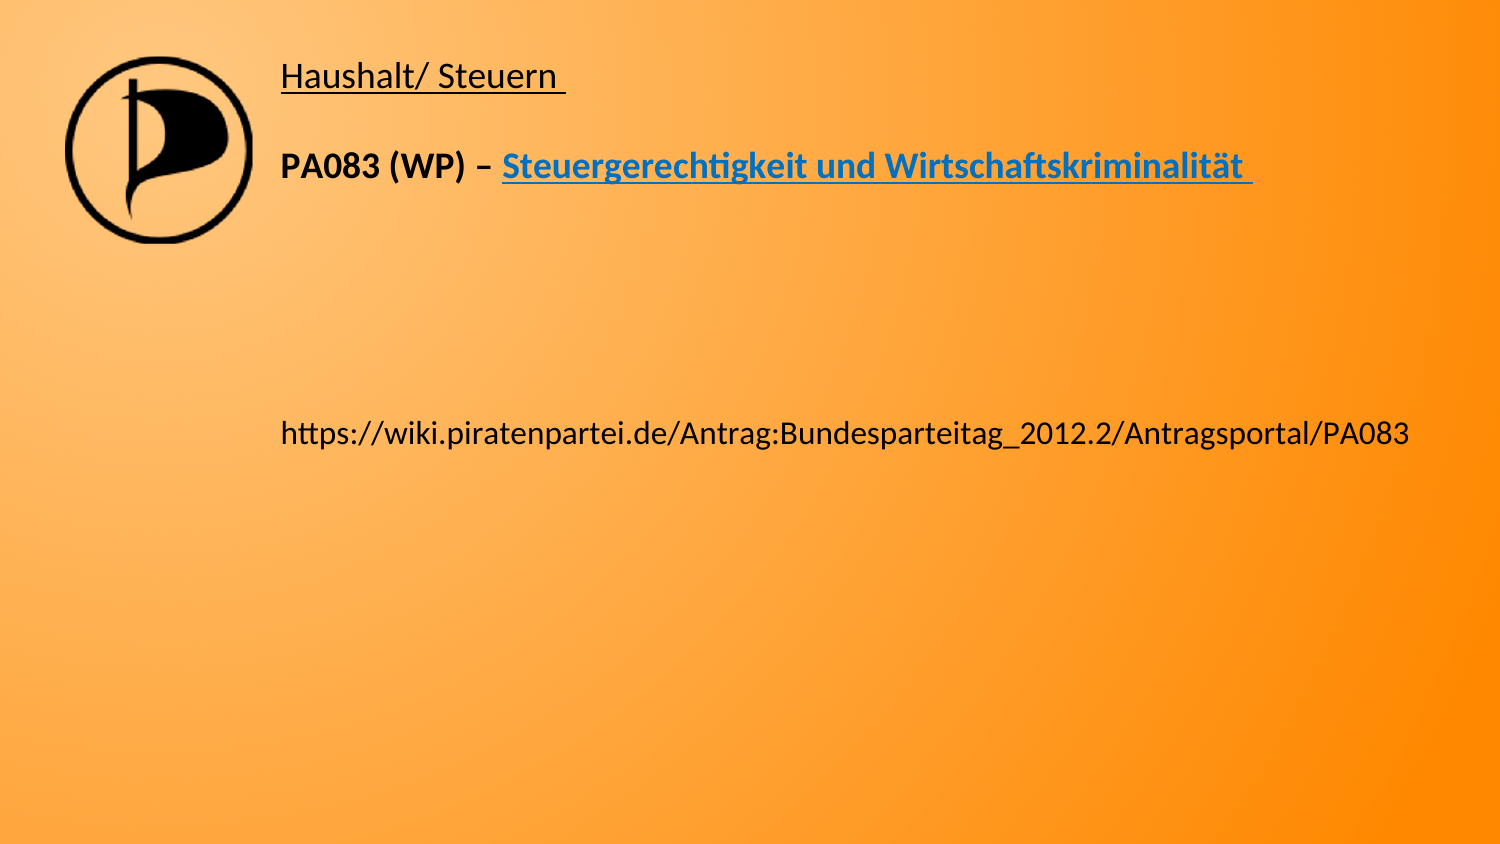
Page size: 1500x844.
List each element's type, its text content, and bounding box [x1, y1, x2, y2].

picture [0, 0, 1500, 844]
text_box Haushalt/ Steuern PA083 (WP) – Steuergerechtigkeit und Wirtschaftskriminalität https://wiki.piratenpartei.de/Antrag:Bundesparteitag_2012.2/Antragsportal/PA083 [265, 43, 1500, 844]
